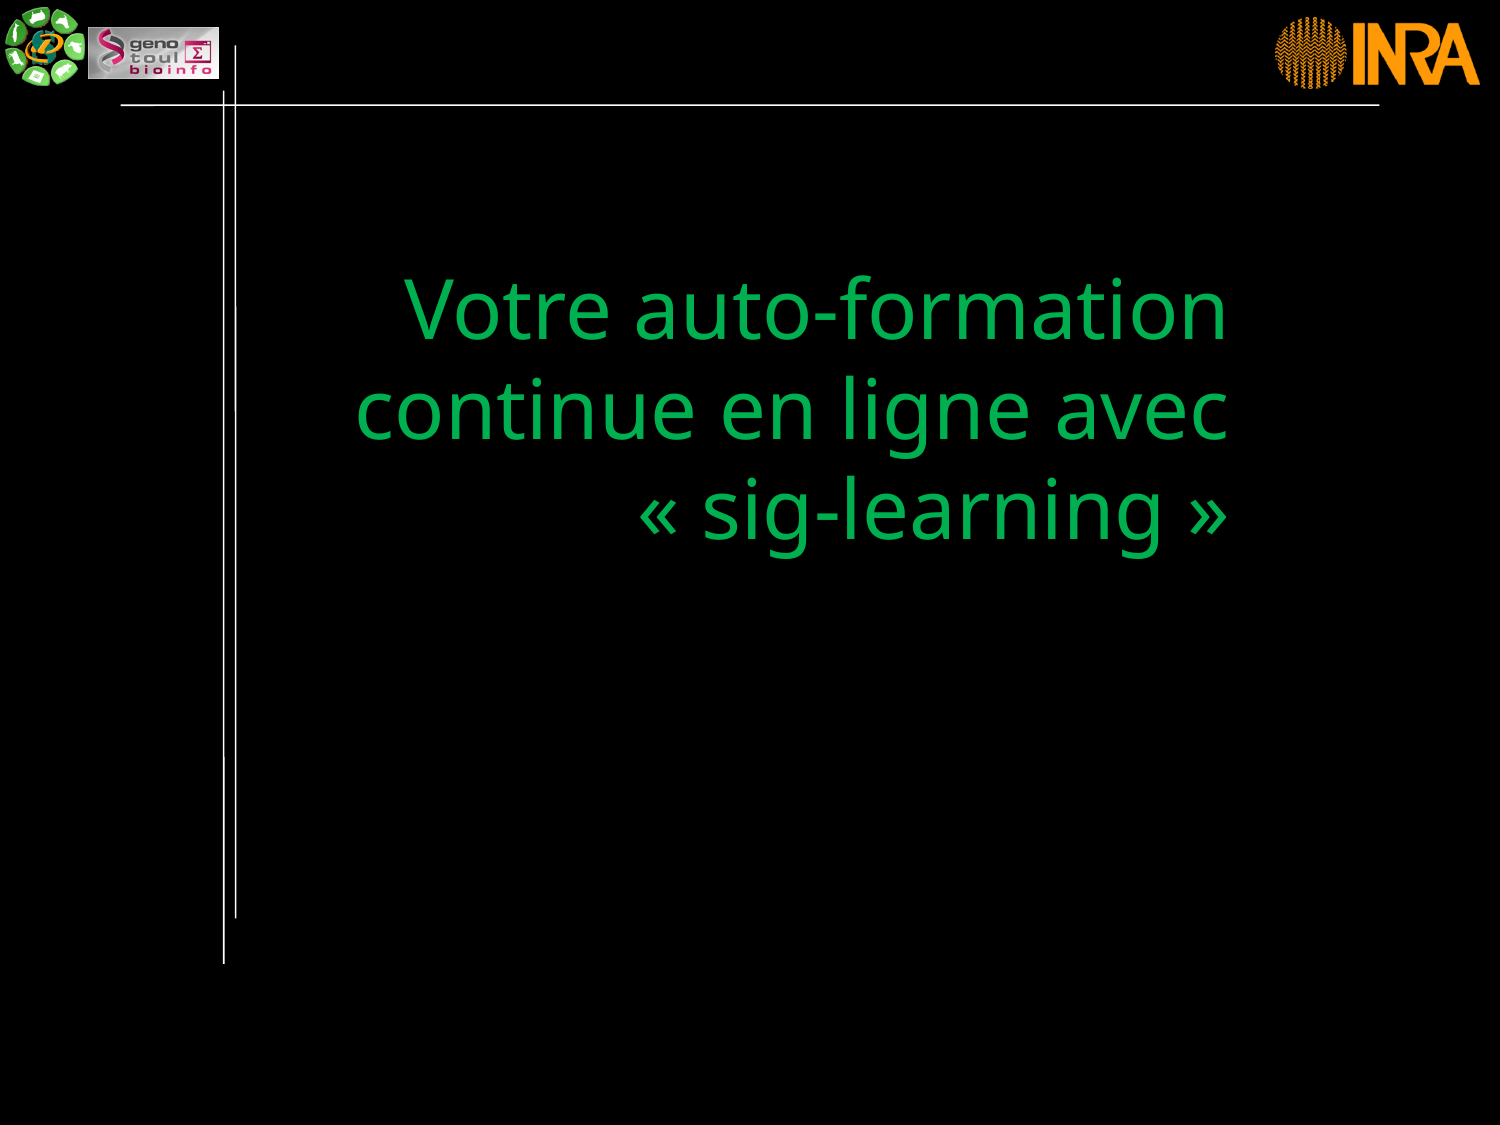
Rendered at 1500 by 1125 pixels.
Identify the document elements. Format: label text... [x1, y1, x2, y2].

title Votre auto-formation continue en ligne avec « sig-learning » [339, 179, 1395, 633]
